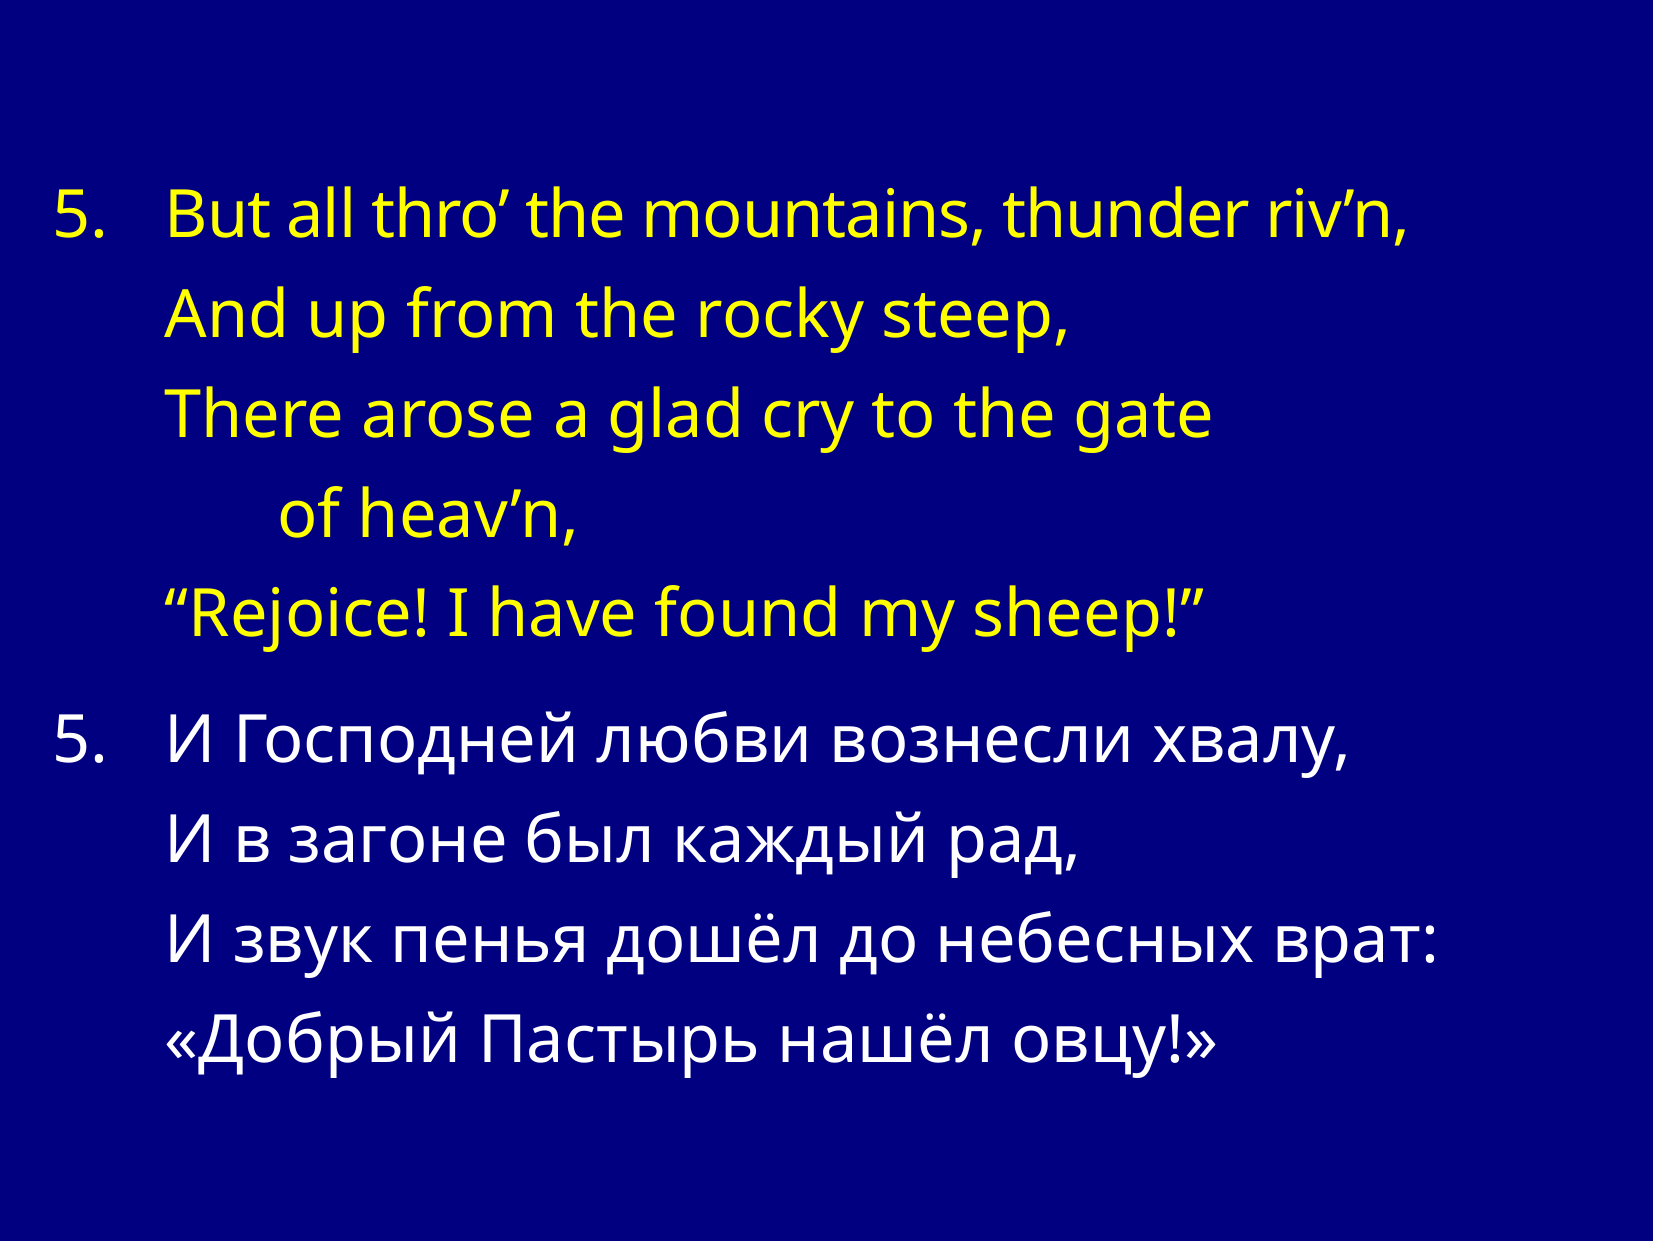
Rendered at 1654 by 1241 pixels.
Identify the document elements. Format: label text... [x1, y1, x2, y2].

text_box 5. И Господней любви вознесли хвалу, И в загоне был каждый рад, И звук пенья дошёл до небесных врат: «Добрый Пастырь нашёл овцу!» [37, 675, 1576, 1163]
text_box 5. But all thro’ the mountains, thunder riv’n, And up from the rocky steep, There arose a glad cry to the gate of heav’n, “Rejoice! I have found my sheep!” [37, 150, 1651, 638]
